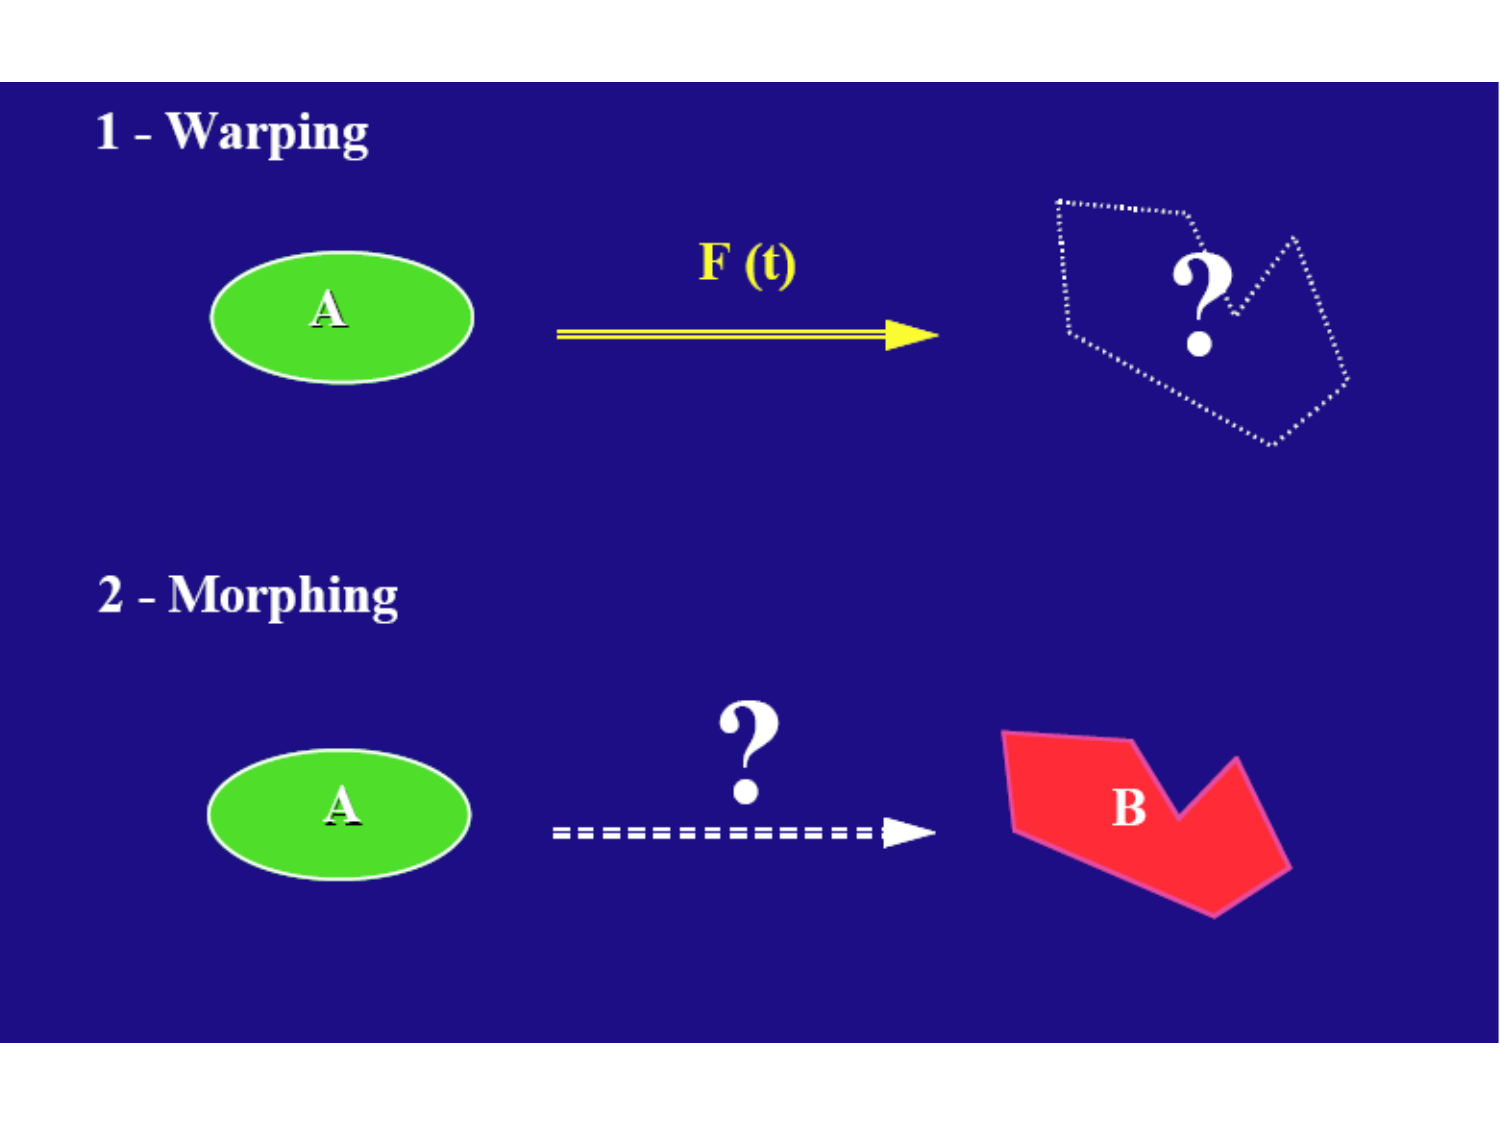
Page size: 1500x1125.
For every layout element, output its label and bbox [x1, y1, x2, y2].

picture [0, 82, 1500, 1043]
